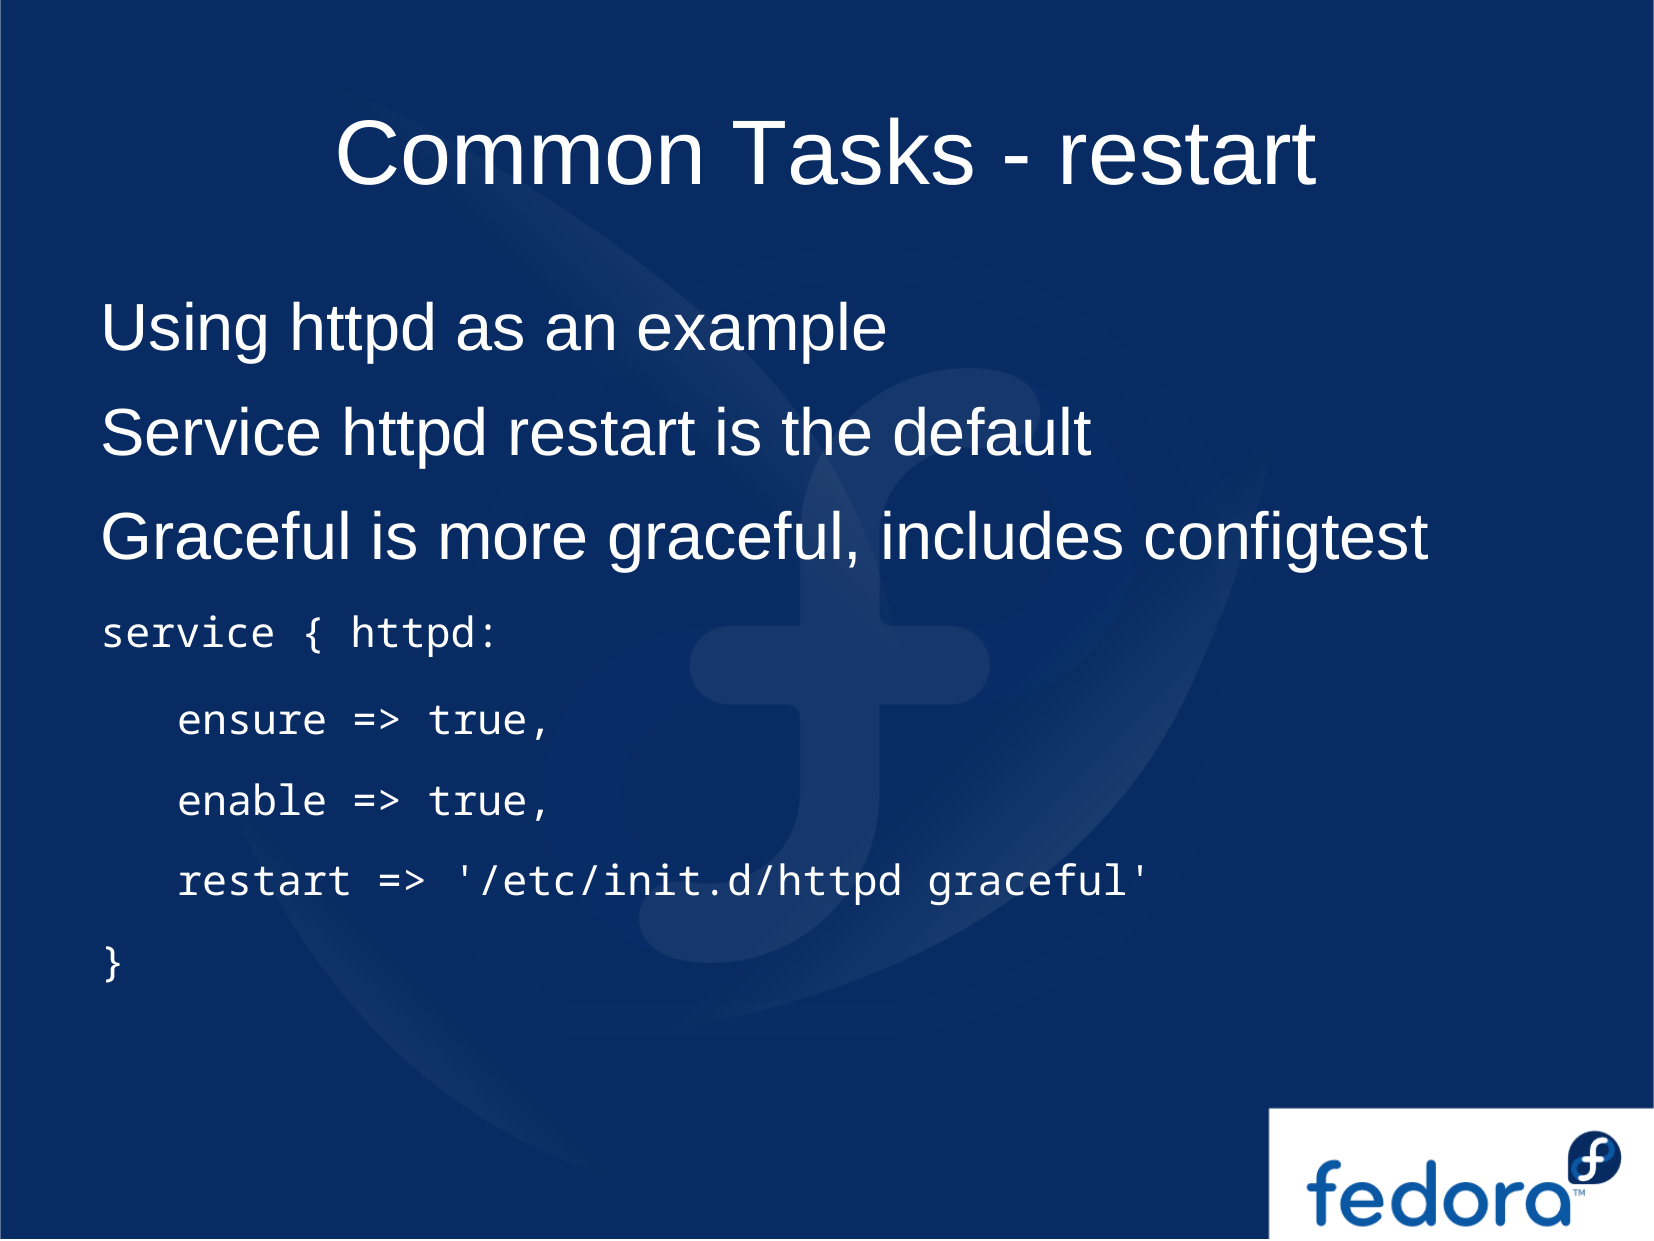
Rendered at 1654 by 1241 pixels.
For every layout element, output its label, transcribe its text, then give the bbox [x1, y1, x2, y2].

title Common Tasks - restart [82, 56, 1571, 250]
list Using httpd as an example Service httpd restart is the default Graceful is more graceful, includes configtest service { httpd: ensure => true, enable => true, restart => '/etc/init.d/httpd graceful' } [82, 290, 1571, 1094]
picture [0, 0, 1654, 1239]
